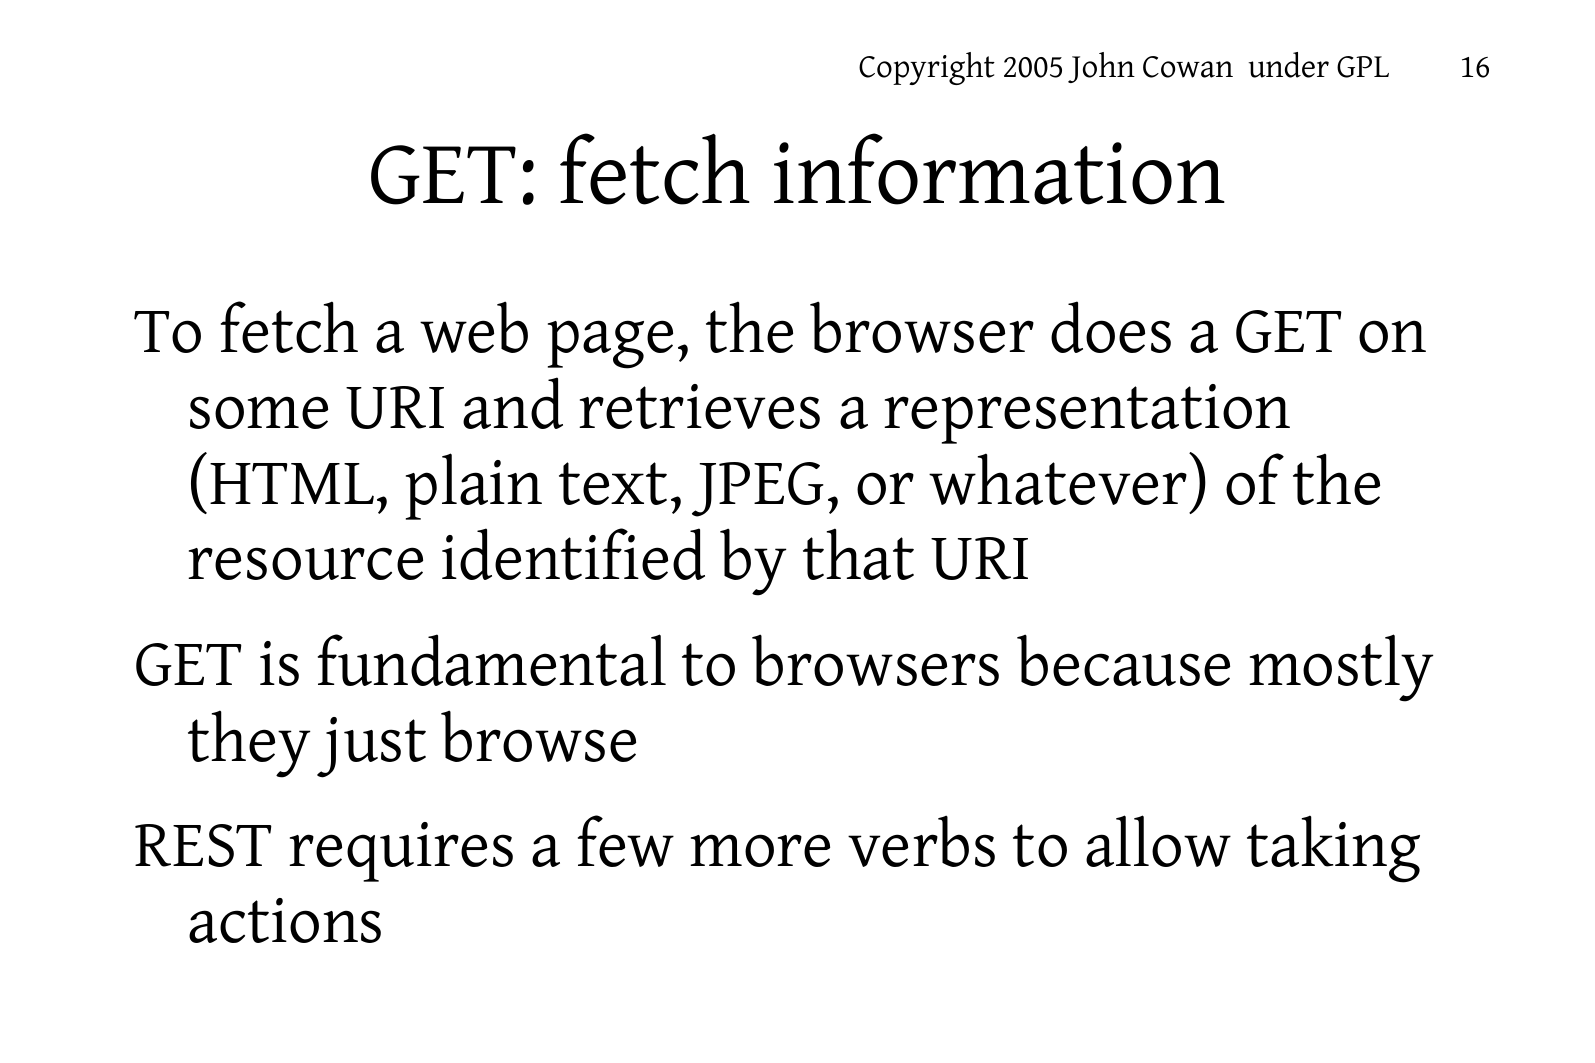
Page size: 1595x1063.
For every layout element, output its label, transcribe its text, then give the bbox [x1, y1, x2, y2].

title GET: fetch information [117, 88, 1479, 266]
list To fetch a web page, the browser does a GET on some URI and retrieves a representation (HTML, plain text, JPEG, or whatever) of the resource identified by that URI GET is fundamental to browsers because mostly they just browse REST requires a few more verbs to allow taking actions [117, 295, 1479, 1063]
